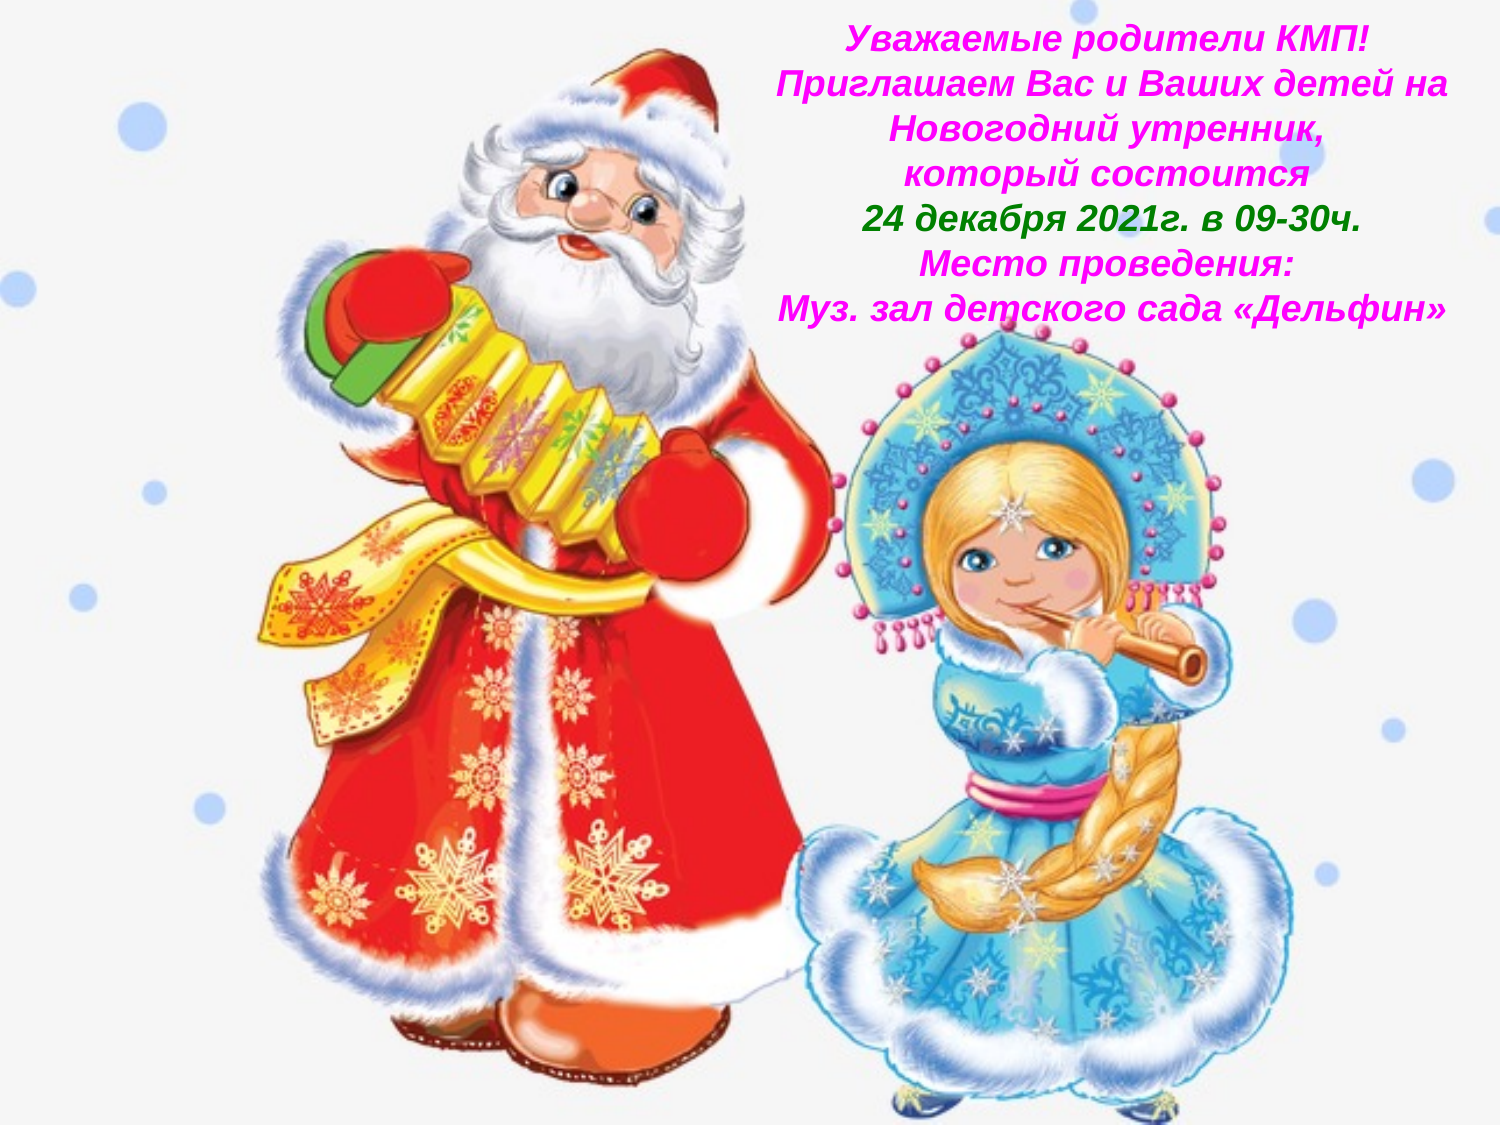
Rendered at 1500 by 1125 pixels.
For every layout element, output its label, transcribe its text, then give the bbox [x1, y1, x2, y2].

picture [0, 0, 1500, 1125]
text_box Уважаемые родители КМП! Приглашаем Вас и Ваших детей на Новогодний утренник, который состоится 24 декабря 2021г. в 09-30ч. Место проведения: Муз. зал детского сада «Дельфин» [749, 5, 1476, 337]
